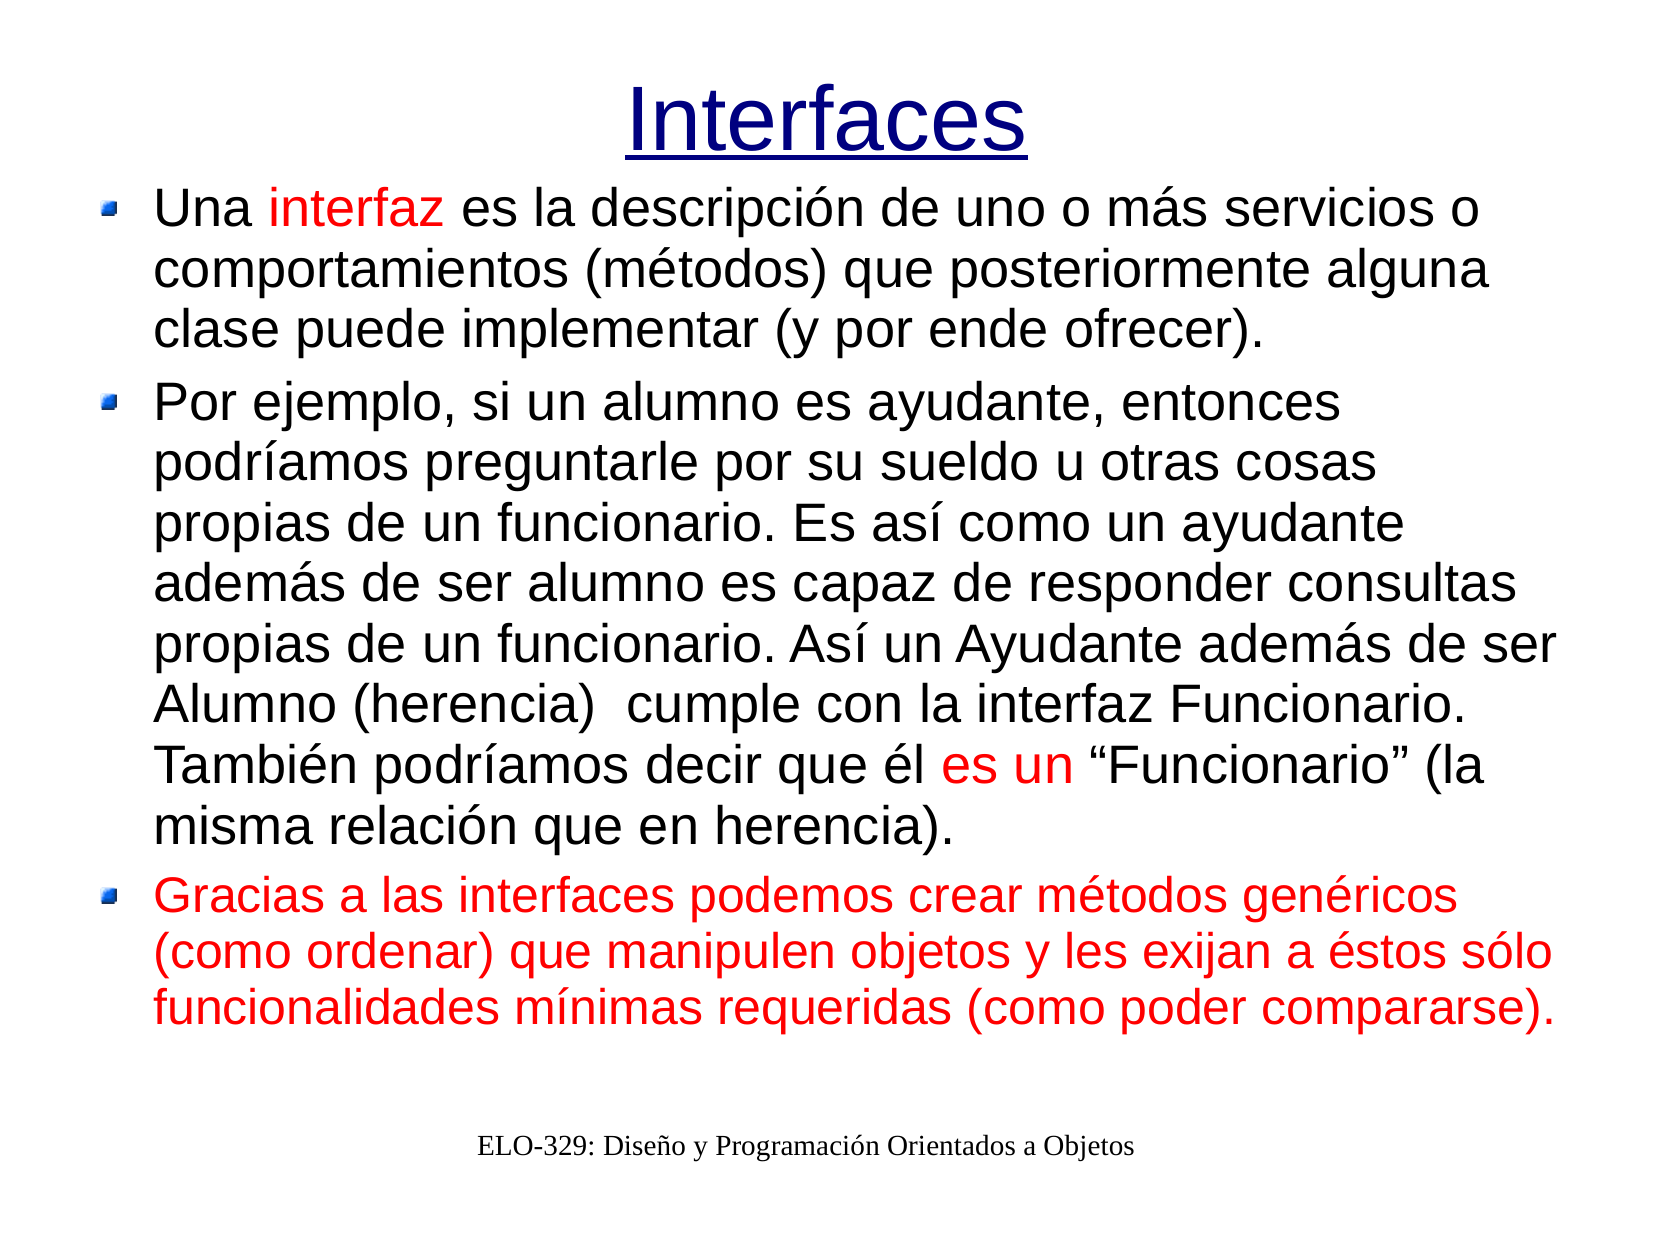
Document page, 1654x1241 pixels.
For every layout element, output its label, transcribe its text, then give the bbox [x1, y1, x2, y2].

list Una interfaz es la descripción de uno o más servicios o comportamientos (métodos) que posteriormente alguna clase puede implementar (y por ende ofrecer). Por ejemplo, si un alumno es ayudante, entonces podríamos preguntarle por su sueldo u otras cosas propias de un funcionario. Es así como un ayudante además de ser alumno es capaz de responder consultas propias de un funcionario. Así un Ayudante además de ser Alumno (herencia) cumple con la interfaz Funcionario. También podríamos decir que él es un “Funcionario” (la misma relación que en herencia). Gracias a las interfaces podemos crear métodos genéricos (como ordenar) que manipulen objetos y les exijan a éstos sólo funcionalidades mínimas requeridas (como poder compararse). [82, 177, 1571, 1126]
title Interfaces [82, 49, 1571, 177]
